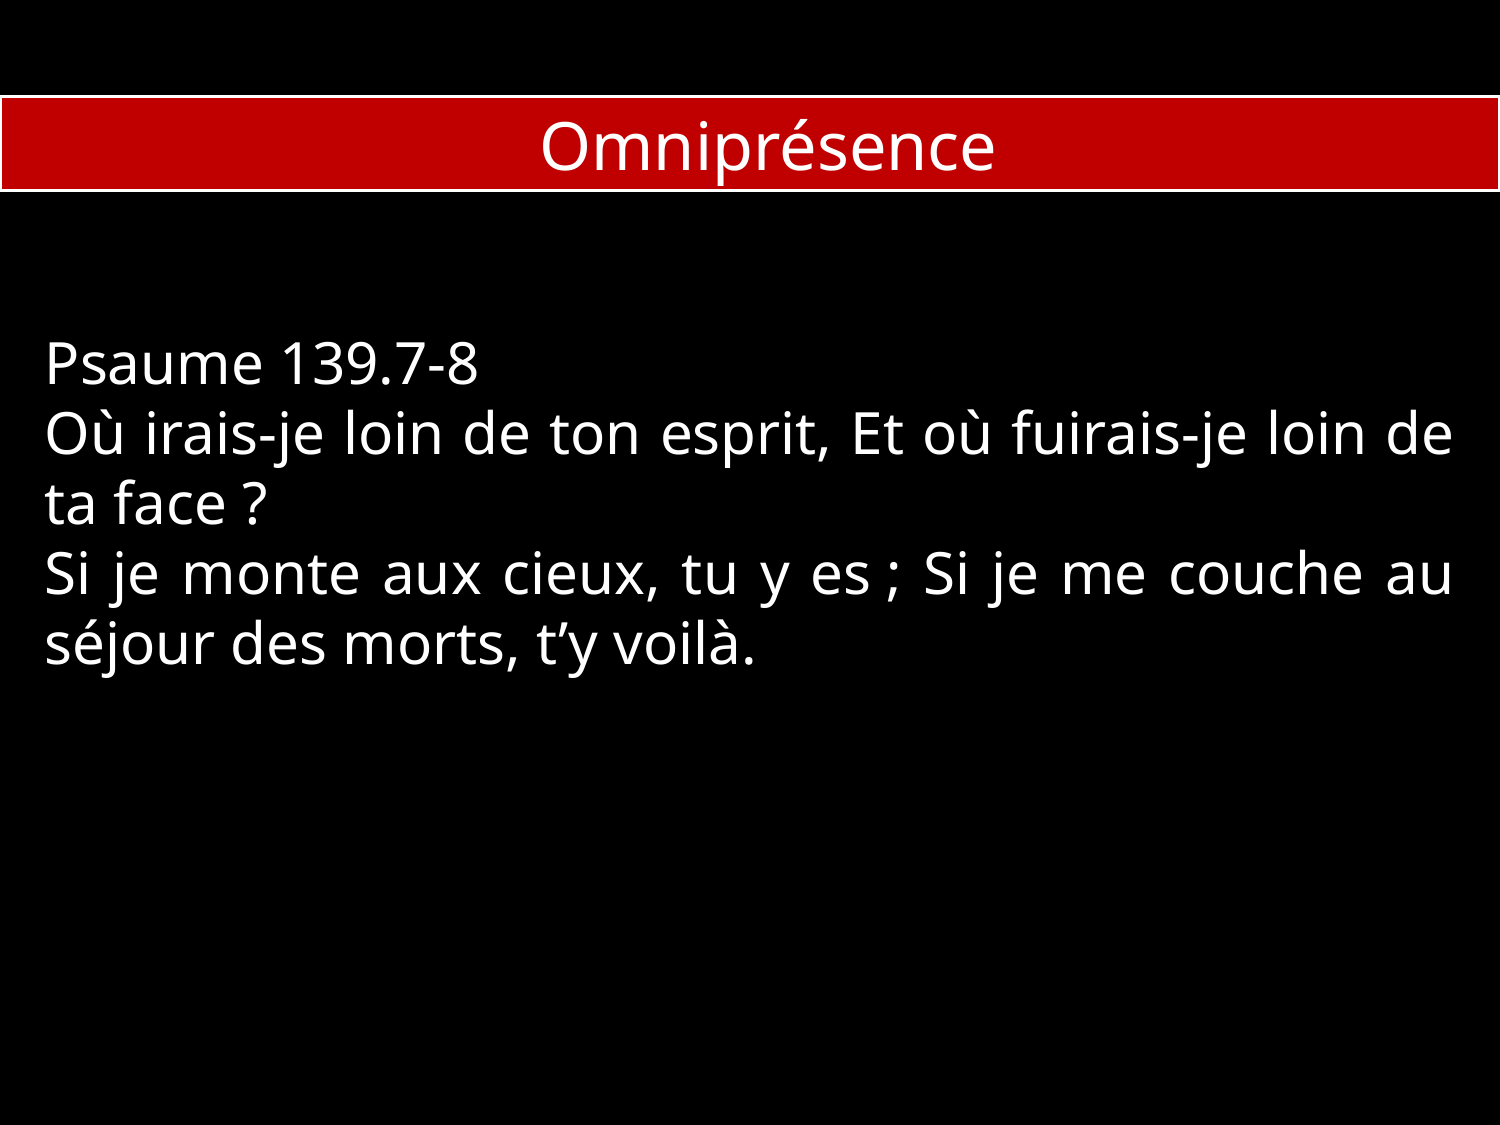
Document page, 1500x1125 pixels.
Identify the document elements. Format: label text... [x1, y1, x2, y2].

text_box Psaume 139.7-8 Où irais-je loin de ton esprit, Et où fuirais-je loin de ta face ? Si je monte aux cieux, tu y es ; Si je me couche au séjour des morts, t’y voilà. [30, 319, 1470, 754]
text_box Omniprésence [0, 96, 1500, 191]
